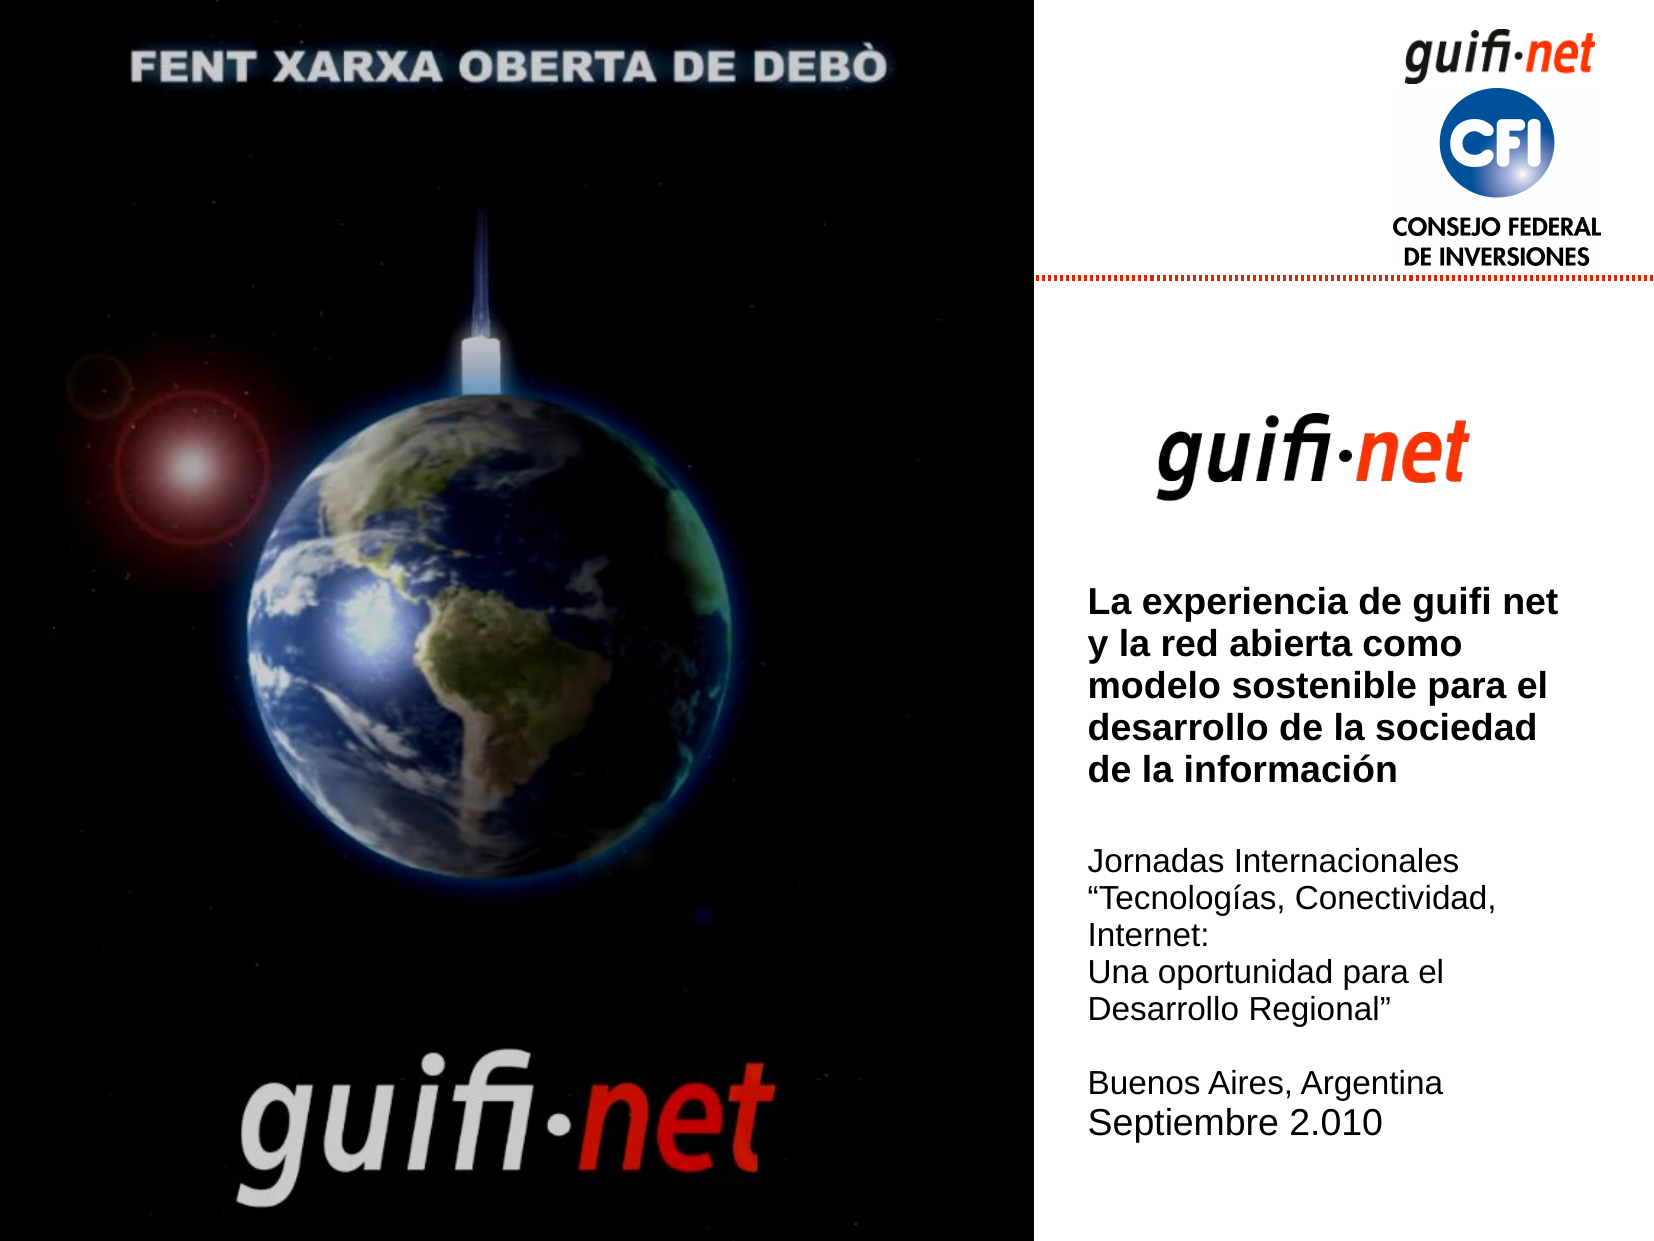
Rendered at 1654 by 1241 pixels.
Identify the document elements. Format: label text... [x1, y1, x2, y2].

picture [1151, 413, 1477, 502]
picture [1393, 88, 1601, 266]
picture [0, 0, 1034, 1241]
text_box La experiencia de guifi net y la red abierta como modelo sostenible para el desarrollo de la sociedad de la información Jornadas Internacionales “Tecnologías, Conectividad, Internet: Una oportunidad para el Desarrollo Regional” Buenos Aires, Argentina Septiembre 2.010 [1072, 573, 1575, 1193]
picture [1404, 29, 1595, 84]
